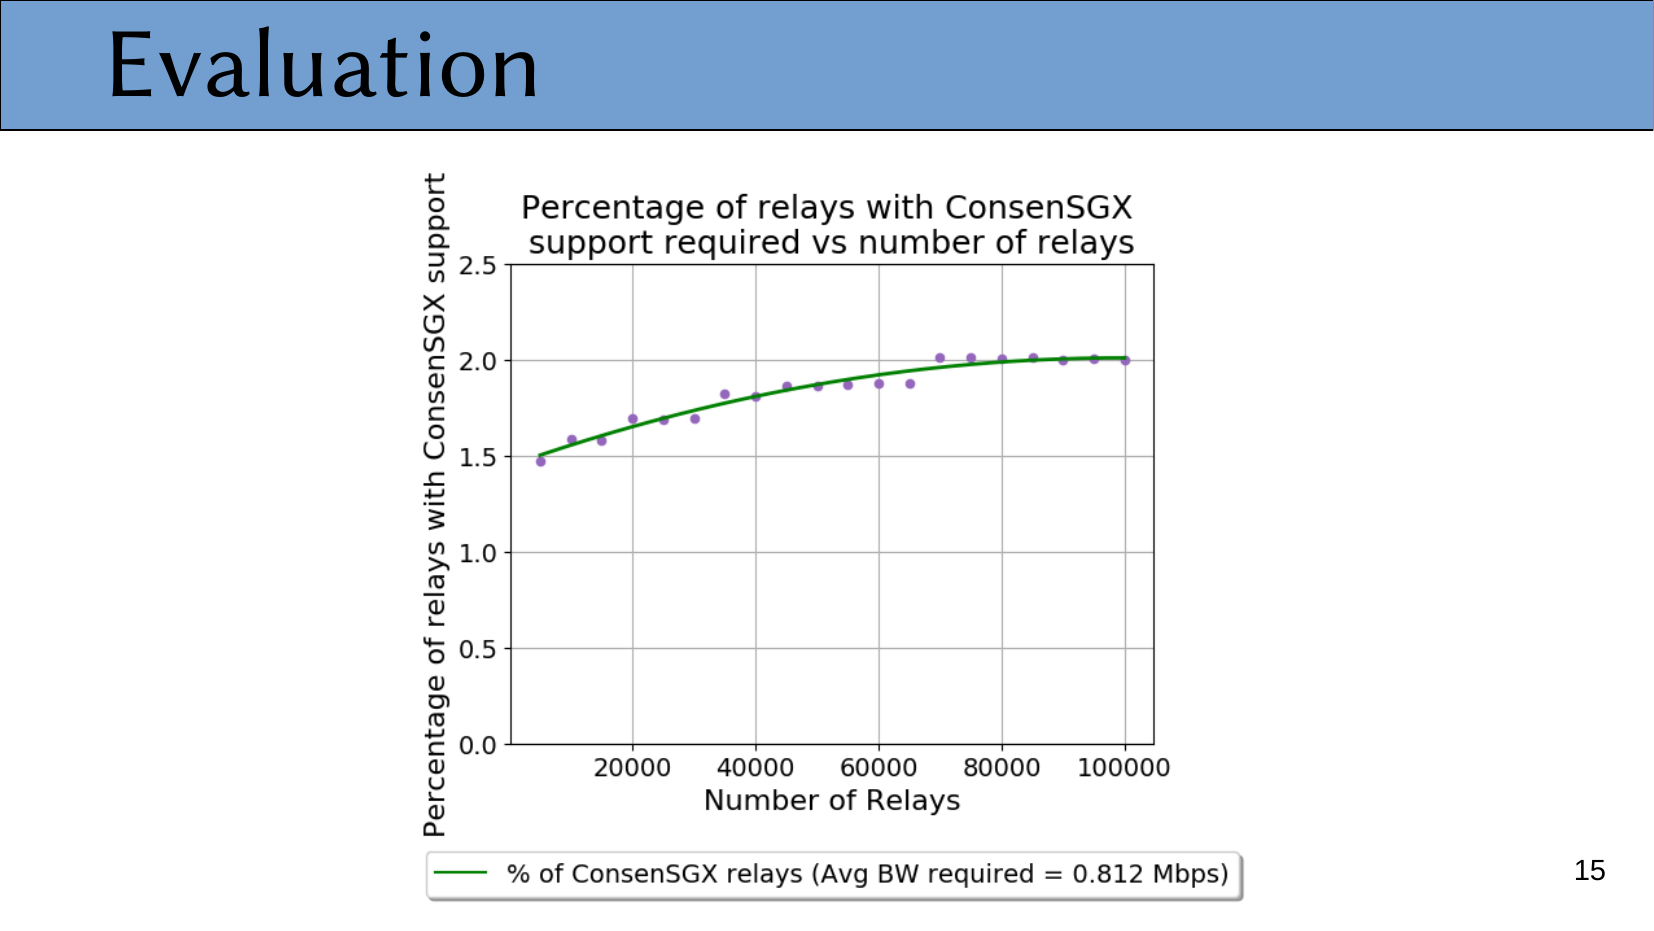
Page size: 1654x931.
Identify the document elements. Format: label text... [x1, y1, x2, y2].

picture [412, 159, 1252, 910]
text_box [0, 0, 88, 130]
text_box 15 [1559, 846, 1630, 928]
text_box [1512, 0, 1654, 130]
text_box Evaluation [88, 0, 1512, 247]
